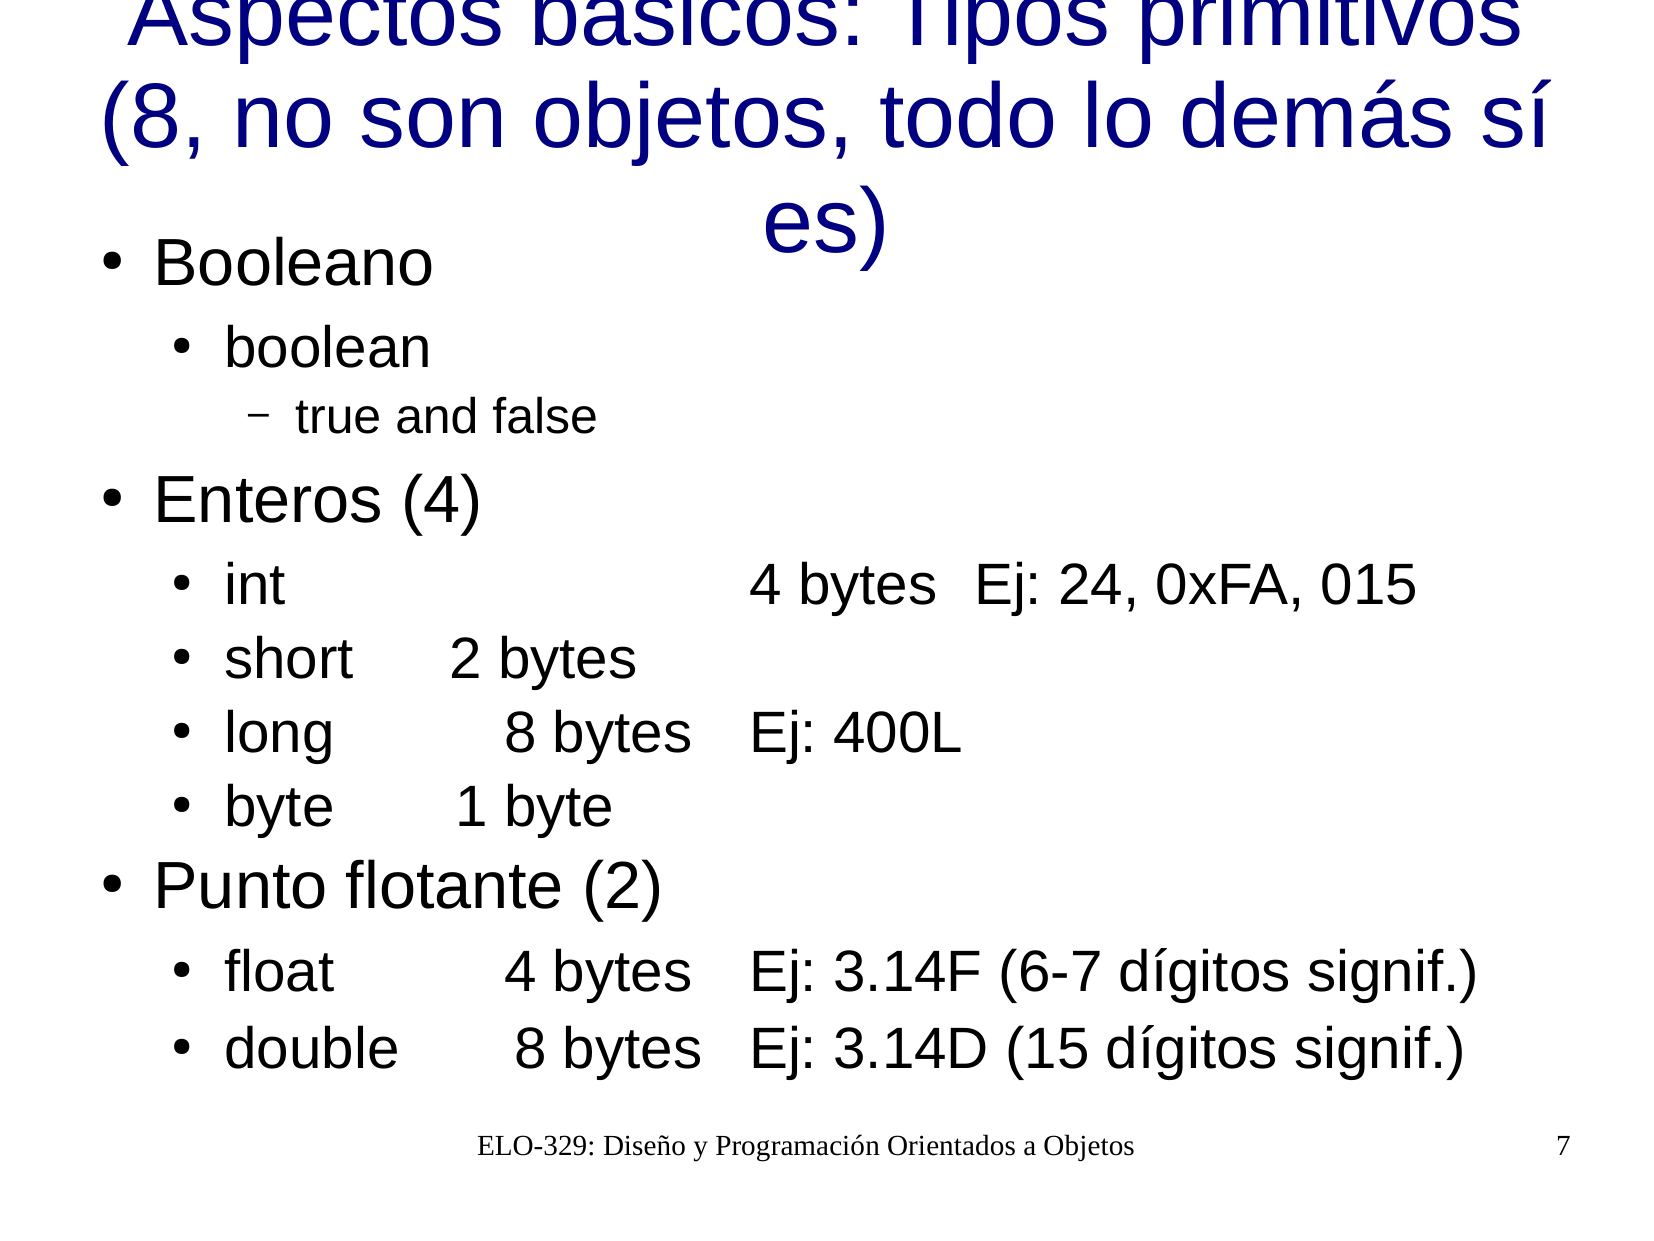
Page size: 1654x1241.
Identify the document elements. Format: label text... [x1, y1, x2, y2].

list Booleano boolean true and false Enteros (4) int 4 bytes Ej: 24, 0xFA, 015 short 2 bytes long 8 bytes Ej: 400L byte 1 byte Punto flotante (2) float 4 bytes Ej: 3.14F (6-7 dígitos signif.)‏ double 8 bytes Ej: 3.14D (15 dígitos signif.)‏ [82, 225, 1571, 1126]
title Aspectos básicos: Tipos primitivos (8, no son objetos, todo lo demás sí es)‏ [82, 0, 1571, 225]
